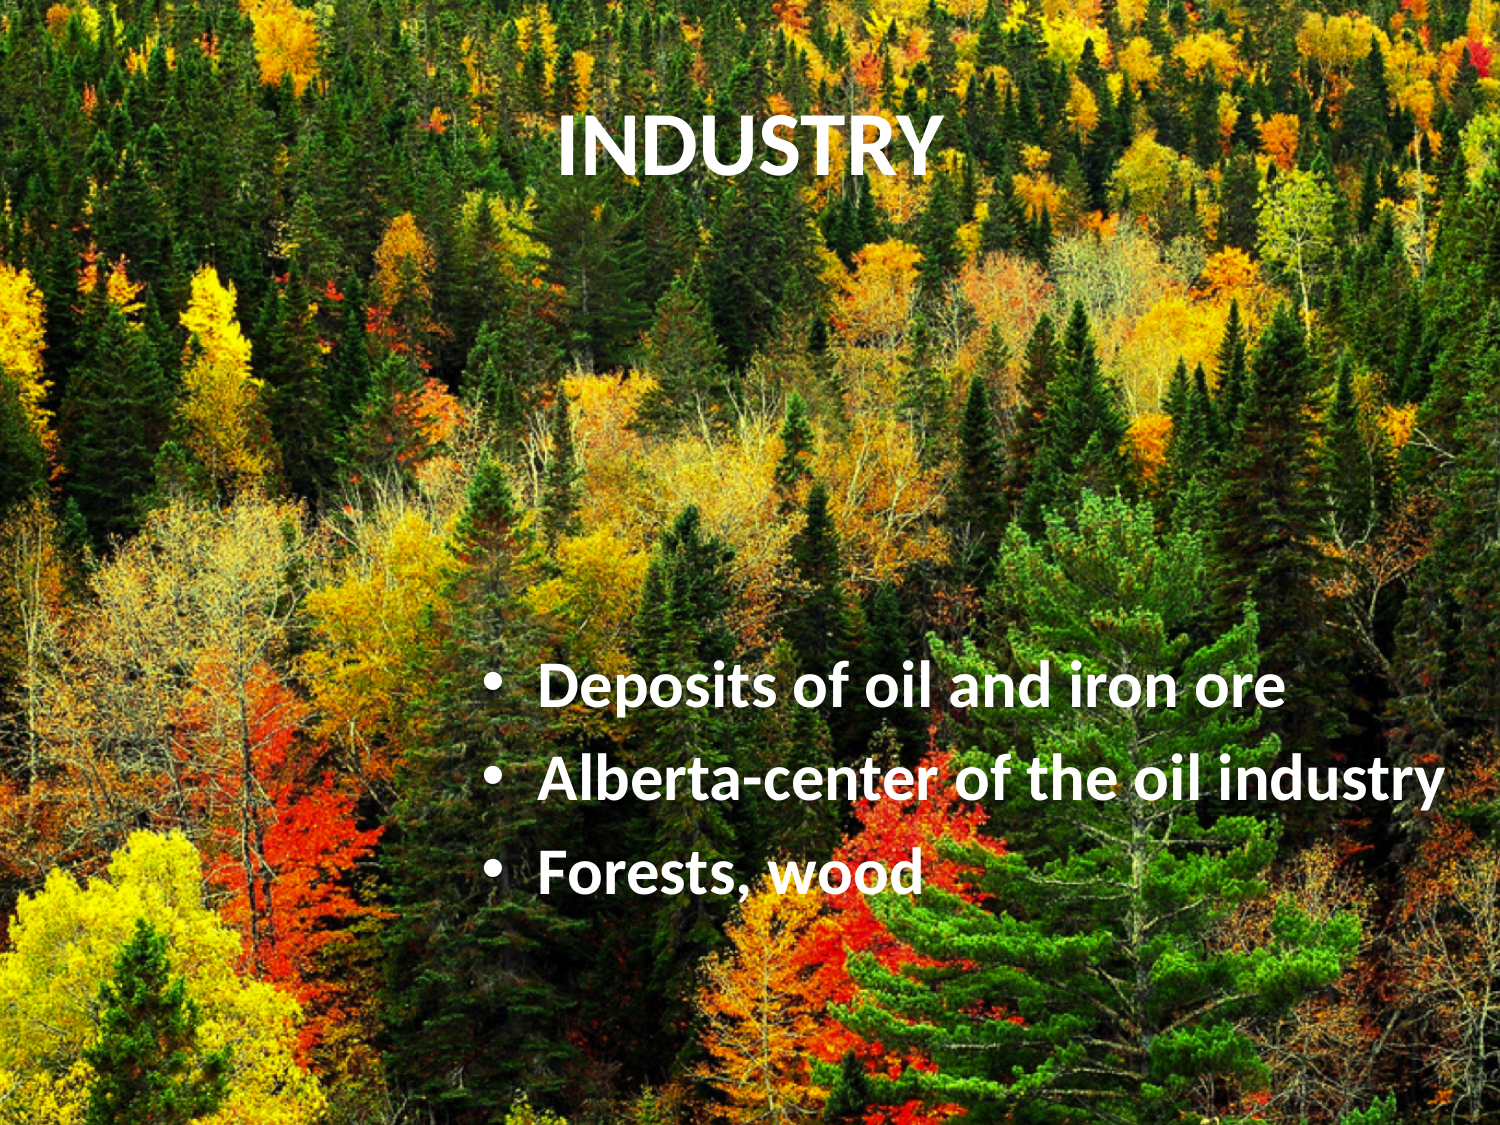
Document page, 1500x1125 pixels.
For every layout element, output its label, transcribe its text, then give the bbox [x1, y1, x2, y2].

picture [0, 0, 1500, 1125]
title INDUSTRY [75, 45, 1425, 233]
list Deposits of oil and iron ore Alberta-center of the oil industry Forests, wood [466, 633, 1500, 1125]
